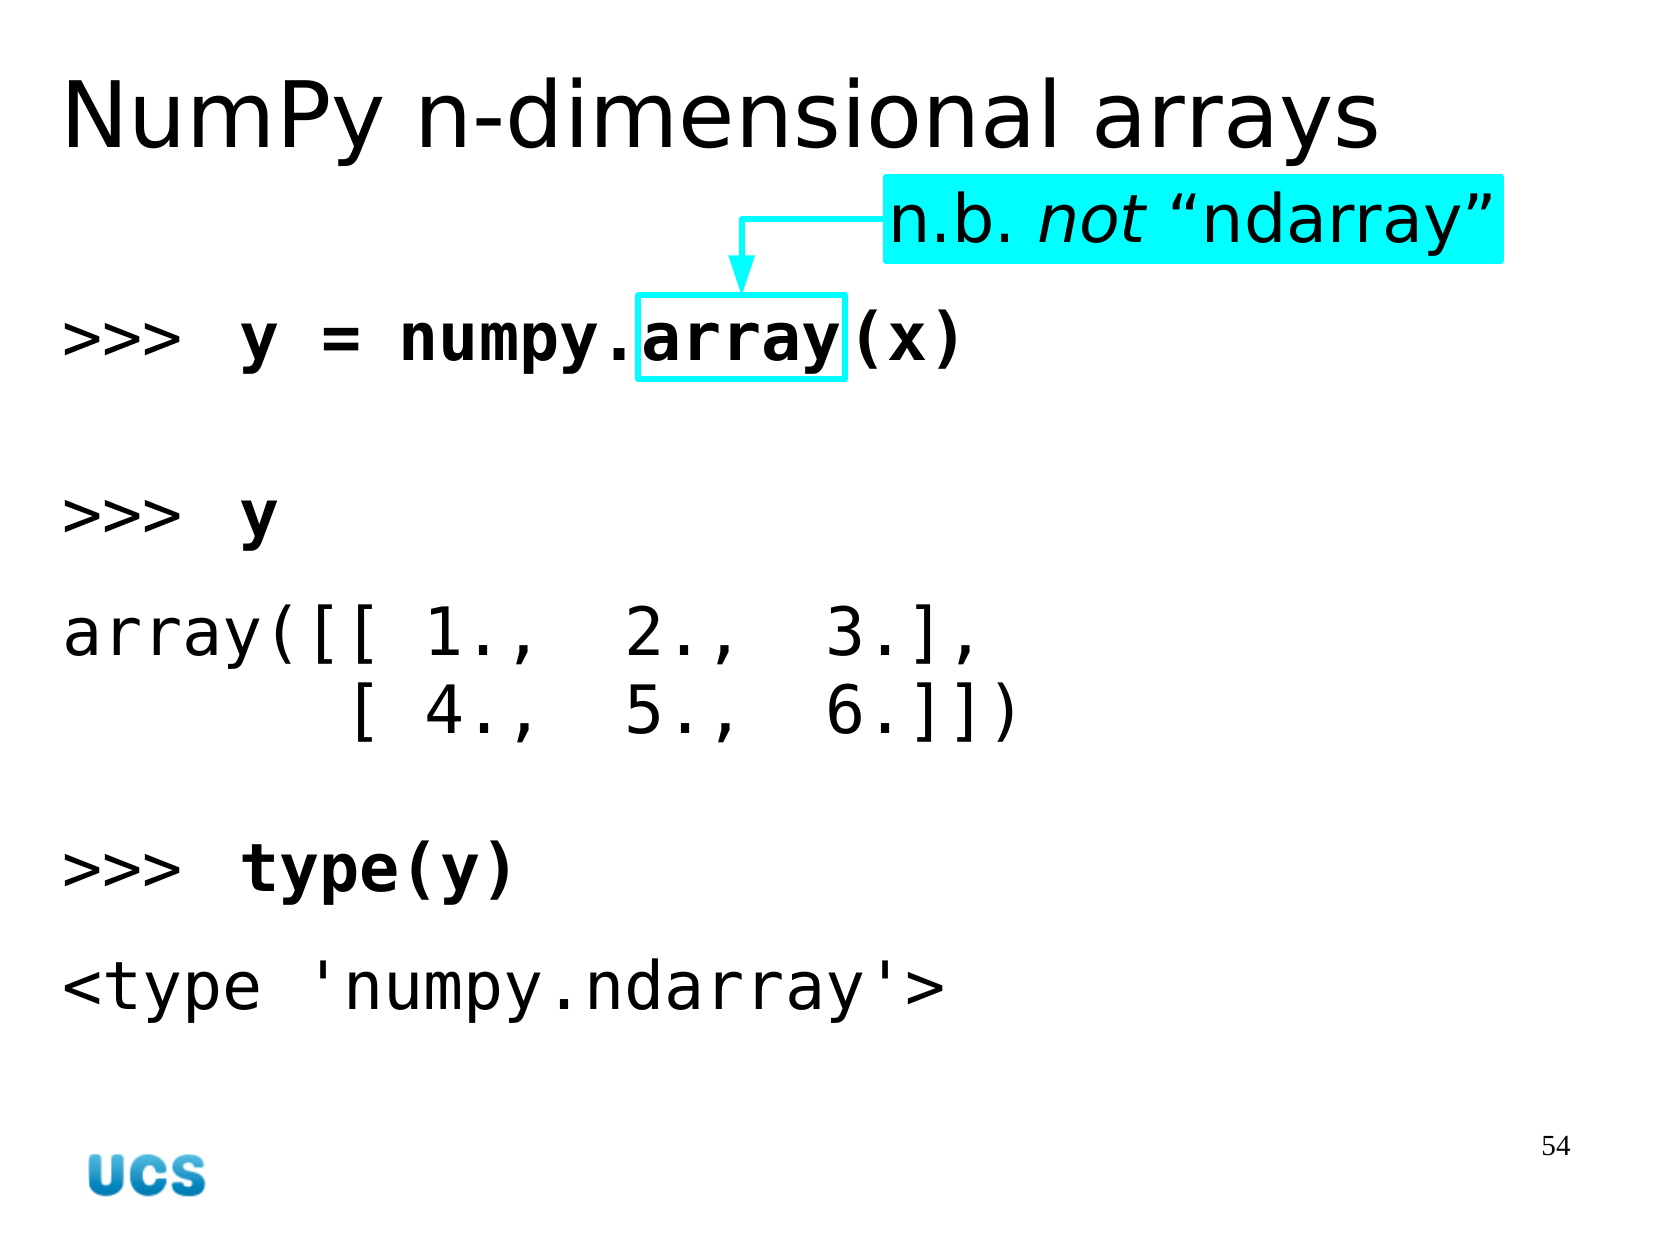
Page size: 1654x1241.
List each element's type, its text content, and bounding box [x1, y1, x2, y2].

text_box numpy [395, 295, 596, 380]
text_box <type 'numpy.ndarray'> [59, 944, 951, 1029]
text_box NumPy n-dimensional arrays [57, 59, 1387, 173]
text_box >>> [59, 826, 186, 911]
text_box >>> [59, 295, 186, 380]
text_box n.b. not “ndarray” [885, 177, 1501, 261]
text_box array [638, 295, 844, 380]
picture [88, 1153, 206, 1198]
text_box type(y) [236, 826, 524, 911]
text_box . [596, 295, 635, 380]
text_box array([[ 1., 2., 3.], [ 4., 5., 6.]]) [59, 590, 1032, 753]
text_box = [318, 295, 366, 380]
text_box y [236, 295, 283, 380]
text_box y [236, 472, 283, 557]
text_box (x) [844, 295, 972, 380]
text_box >>> [59, 472, 186, 557]
